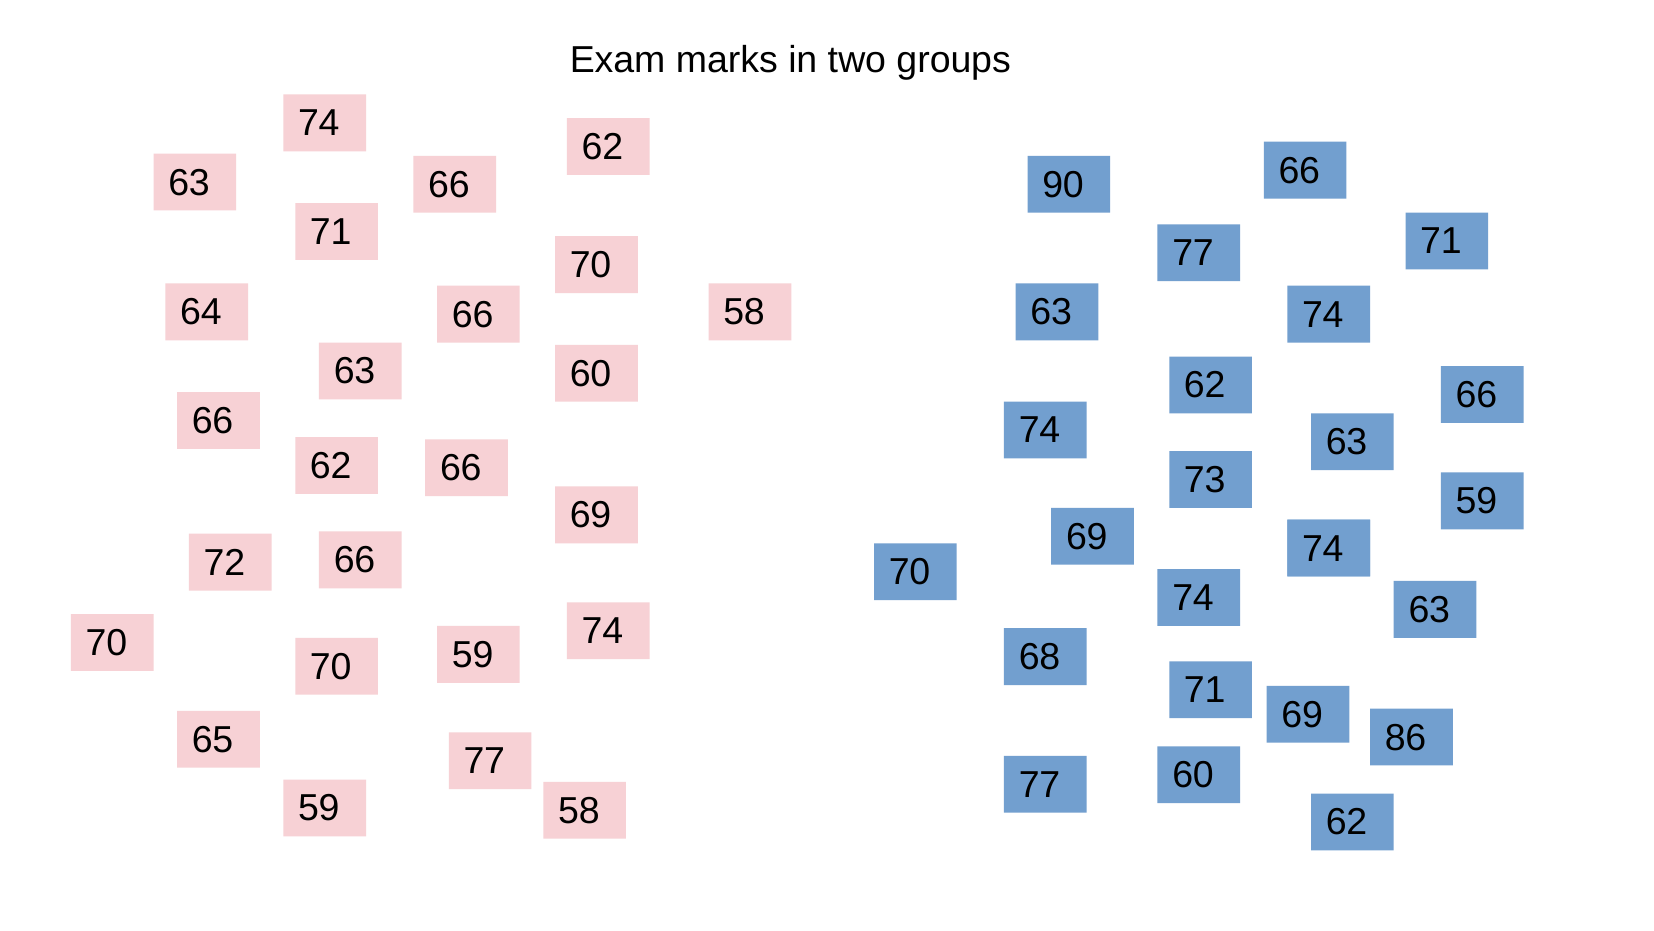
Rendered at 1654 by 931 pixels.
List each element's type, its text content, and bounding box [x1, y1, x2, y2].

text_box 71 [1169, 661, 1252, 719]
text_box 63 [153, 153, 237, 211]
text_box 66 [437, 285, 520, 343]
text_box 74 [566, 602, 650, 660]
text_box 65 [177, 710, 260, 768]
text_box 68 [1003, 628, 1087, 686]
text_box 69 [1051, 507, 1134, 565]
text_box 66 [413, 155, 497, 213]
text_box 70 [874, 543, 957, 601]
text_box 62 [1311, 793, 1394, 851]
text_box 74 [1287, 519, 1371, 577]
text_box 66 [425, 439, 508, 497]
text_box 74 [1157, 569, 1241, 626]
text_box 90 [1027, 155, 1111, 213]
text_box 59 [1440, 472, 1524, 530]
text_box 66 [177, 392, 260, 449]
text_box 66 [1440, 366, 1524, 423]
text_box 66 [318, 531, 402, 589]
text_box 74 [1287, 285, 1371, 343]
text_box Exam marks in two groups [555, 31, 1087, 88]
text_box 70 [70, 614, 154, 671]
text_box 62 [566, 118, 650, 175]
text_box 71 [295, 203, 378, 260]
text_box 74 [283, 94, 367, 152]
text_box 60 [1157, 746, 1241, 804]
text_box 71 [1405, 212, 1489, 270]
text_box 73 [1169, 451, 1252, 508]
text_box 58 [543, 781, 626, 839]
text_box 59 [283, 779, 367, 837]
text_box 77 [448, 732, 532, 790]
text_box 64 [165, 283, 249, 341]
text_box 62 [1169, 356, 1252, 414]
text_box 66 [1263, 141, 1347, 199]
text_box 72 [188, 533, 272, 591]
text_box 69 [1266, 685, 1350, 743]
text_box 63 [1015, 283, 1099, 341]
text_box 70 [295, 637, 378, 695]
text_box 63 [1311, 413, 1394, 471]
text_box 74 [1003, 401, 1087, 459]
text_box 86 [1370, 708, 1453, 766]
text_box 63 [318, 342, 402, 400]
text_box 62 [295, 437, 378, 494]
text_box 60 [555, 344, 638, 402]
text_box 77 [1157, 224, 1241, 282]
text_box 58 [708, 283, 792, 341]
text_box 69 [555, 486, 638, 544]
text_box 77 [1003, 755, 1087, 813]
text_box 59 [437, 625, 520, 683]
text_box 63 [1393, 580, 1477, 638]
text_box 70 [555, 236, 638, 294]
